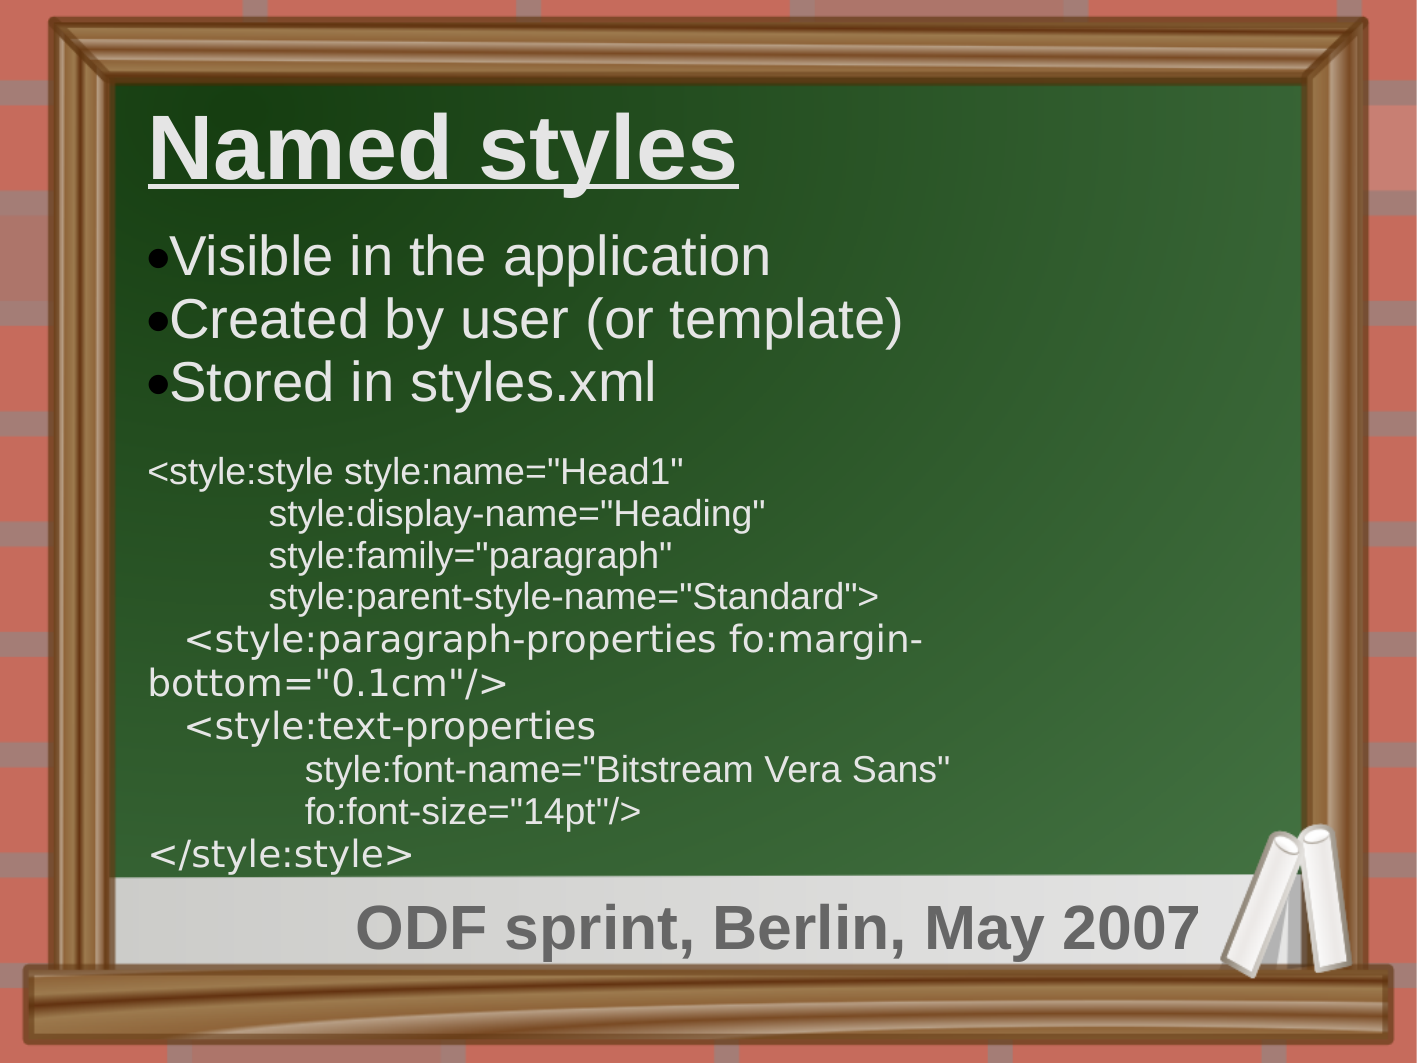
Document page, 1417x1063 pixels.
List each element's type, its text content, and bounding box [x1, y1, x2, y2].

text_box Visible in the application Created by user (or template) Stored in styles.xml <style:style style:name="Head1" style:display-name="Heading" style:family="paragraph" style:parent-style-name="Standard"> <style:paragraph-properties fo:margin-bottom="0.1cm"/> <style:text-properties style:font-name="Bitstream Vera Sans" fo:font-size="14pt"/> </style:style> [132, 216, 1274, 866]
picture [0, 0, 1417, 1063]
text_box Named styles [132, 88, 1315, 197]
